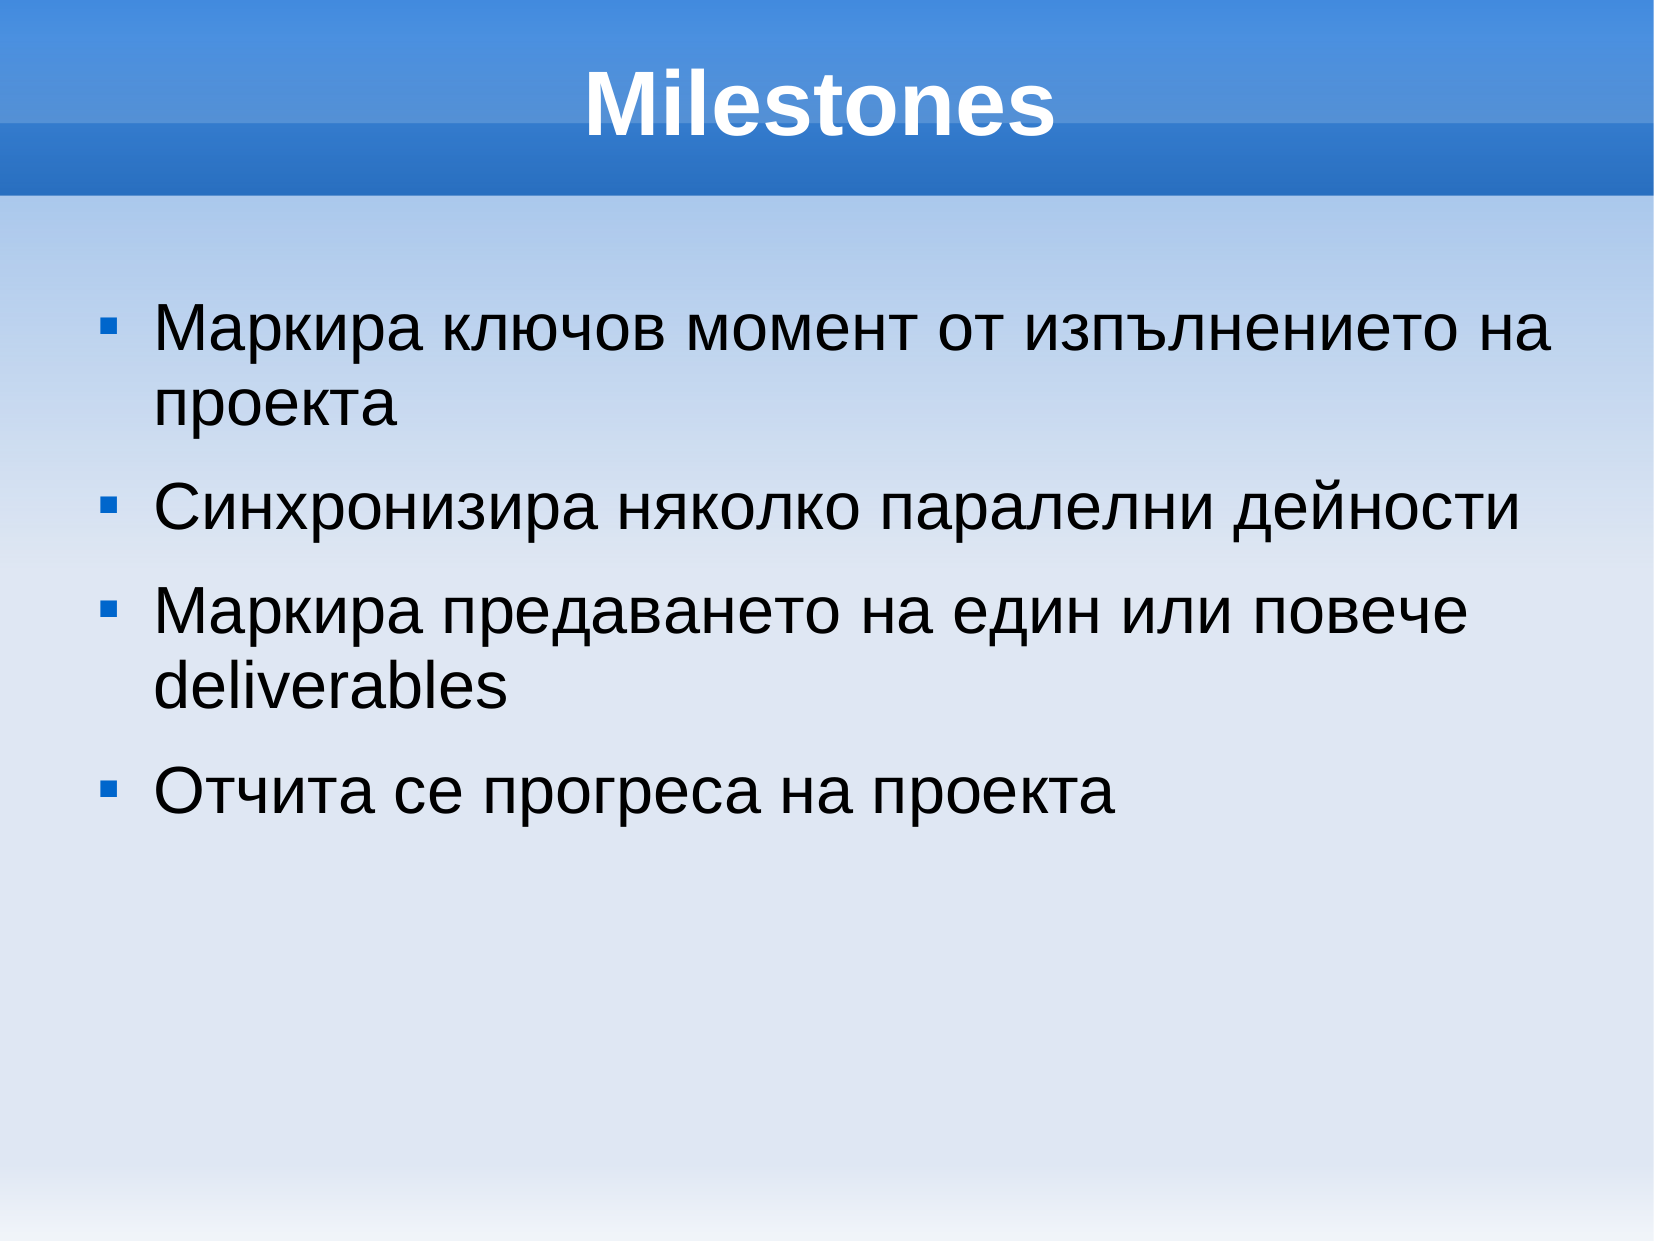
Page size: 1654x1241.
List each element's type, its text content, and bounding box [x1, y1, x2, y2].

picture [0, 0, 1654, 1241]
list Маркира ключов момент от изпълнението на проекта Синхронизира няколко паралелни дейности Маркира предаването на един или повече deliverables Отчита се прогреса на проекта [82, 290, 1571, 1109]
title Milestones [76, 0, 1565, 208]
